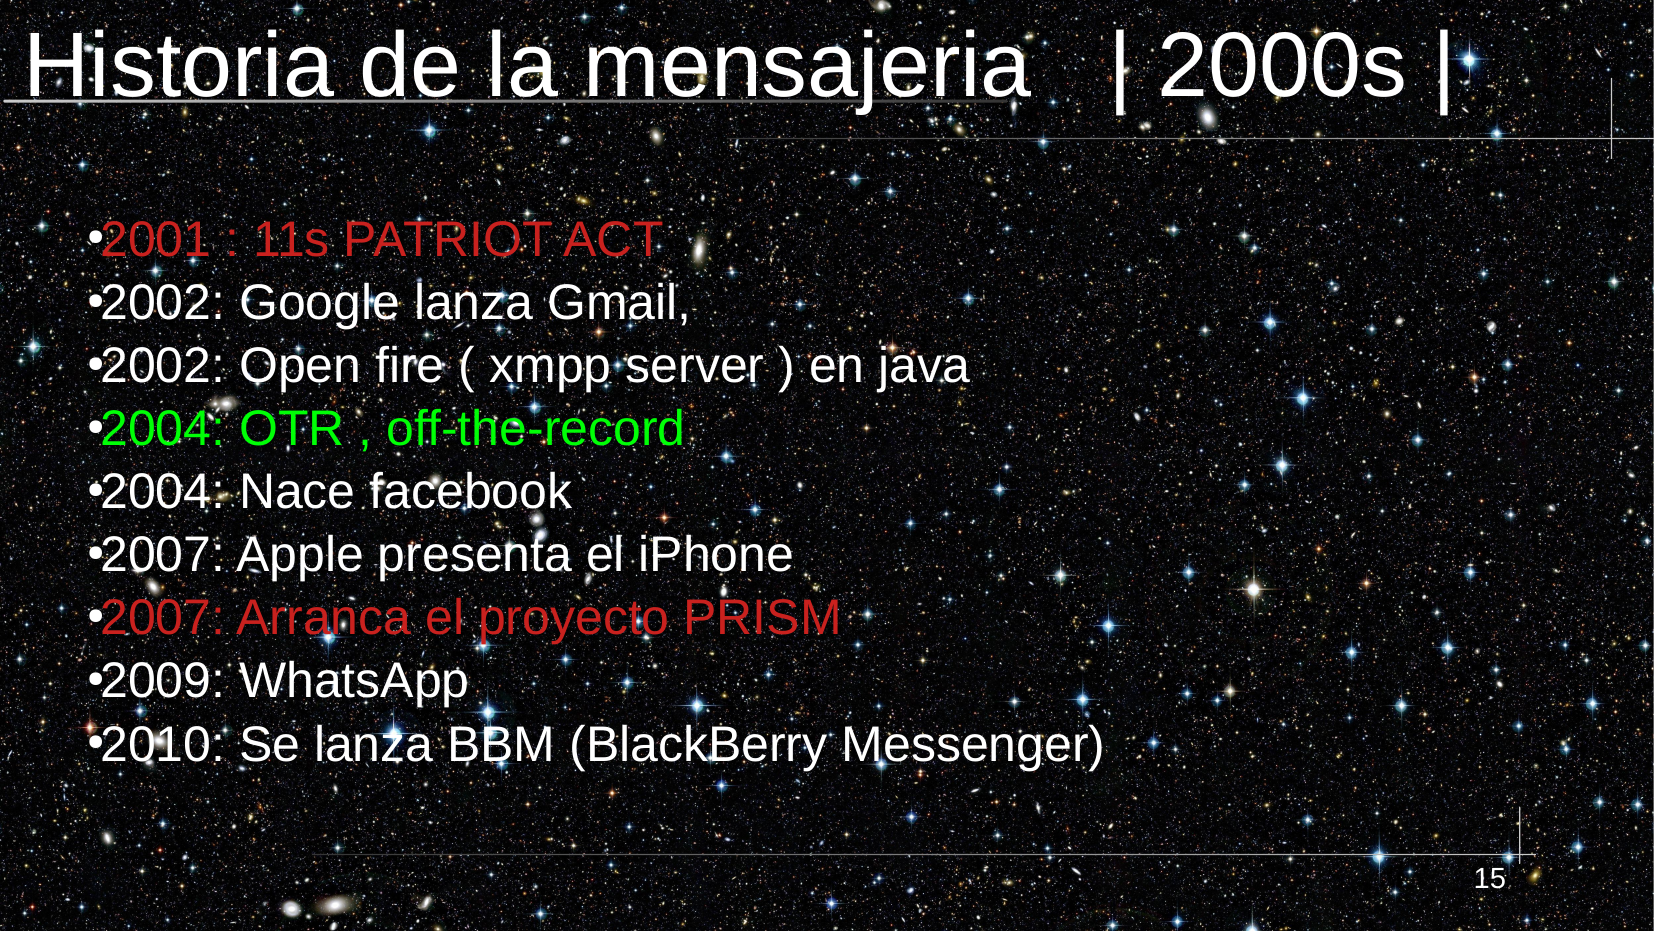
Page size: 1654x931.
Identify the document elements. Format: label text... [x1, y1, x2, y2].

title Historia de la mensajeria | 2000s | [23, 11, 1589, 119]
list 2001 : 11s PATRIOT ACT 2002: Google lanza Gmail, 2002: Open fire ( xmpp server ) en java 2004: OTR , off-the-record 2004: Nace facebook 2007: Apple presenta el iPhone 2007: Arranca el proyecto PRISM 2009: WhatsApp 2010: Se lanza BBM (BlackBerry Messenger) [82, 147, 1595, 776]
picture [0, 0, 1654, 931]
